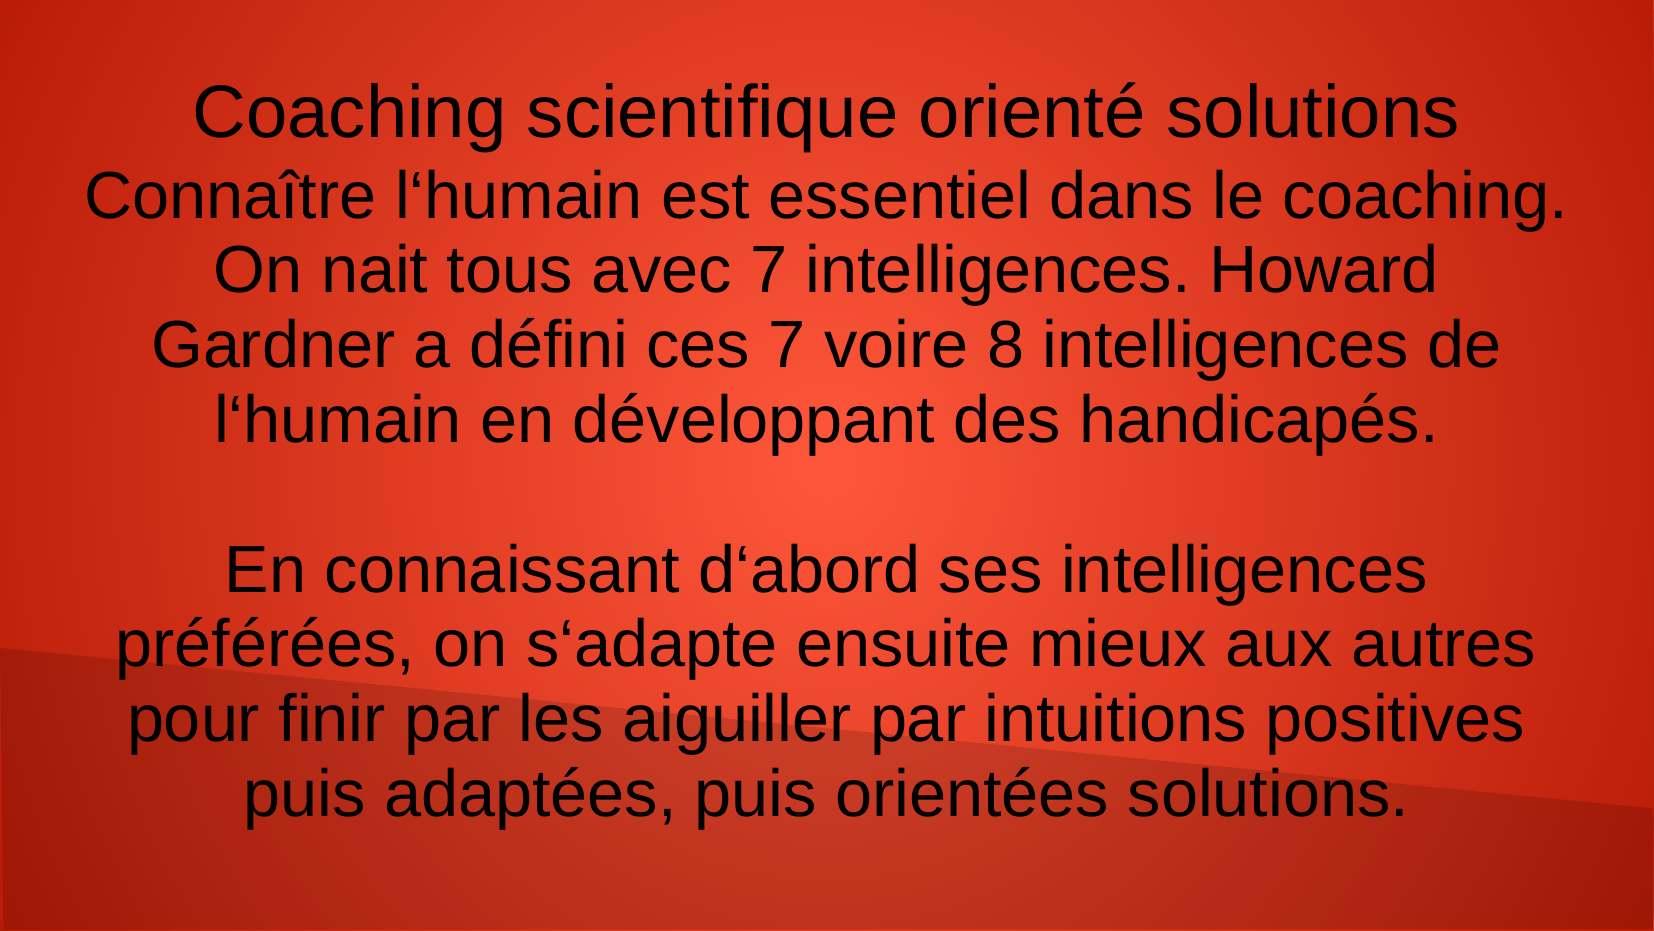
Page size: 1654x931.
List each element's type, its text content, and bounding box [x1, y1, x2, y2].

subtitle Connaître l‘humain est essentiel dans le coaching. On nait tous avec 7 intelligences. Howard Gardner a défini ces 7 voire 8 intelligences de l‘humain en développant des handicapés. En connaissant d‘abord ses intelligences préférées, on s‘adapte ensuite mieux aux autres pour finir par les aiguiller par intuitions positives puis adaptées, puis orientées solutions. [82, 157, 1571, 831]
title Coaching scientifique orienté solutions [82, 35, 1571, 157]
